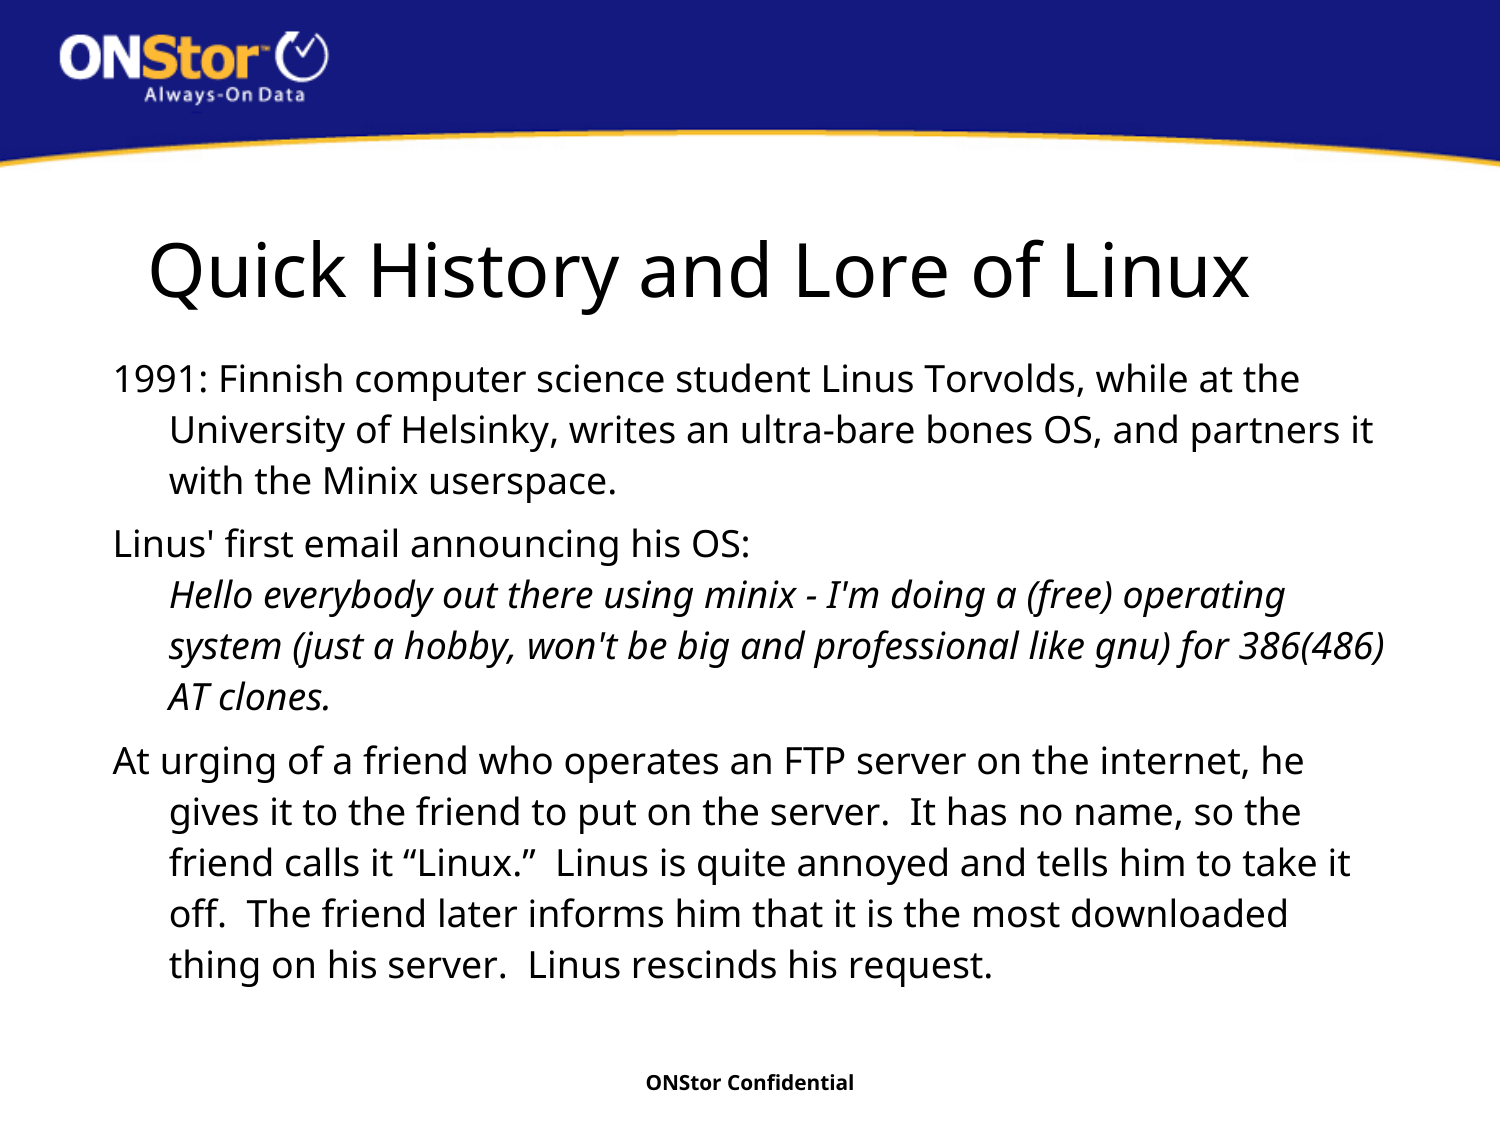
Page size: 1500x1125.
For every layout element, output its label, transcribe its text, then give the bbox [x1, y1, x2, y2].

title Quick History and Lore of Linux [62, 182, 1338, 356]
list 1991: Finnish computer science student Linus Torvolds, while at the University of Helsinky, writes an ultra-bare bones OS, and partners it with the Minix userspace. Linus' first email announcing his OS: Hello everybody out there using minix - I'm doing a (free) operating system (just a hobby, won't be big and professional like gnu) for 386(486) AT clones. At urging of a friend who operates an FTP server on the internet, he gives it to the friend to put on the server. It has no name, so the friend calls it “Linux.” Linus is quite annoyed and tells him to take it off. The friend later informs him that it is the most downloaded thing on his server. Linus rescinds his request. [112, 352, 1388, 1051]
